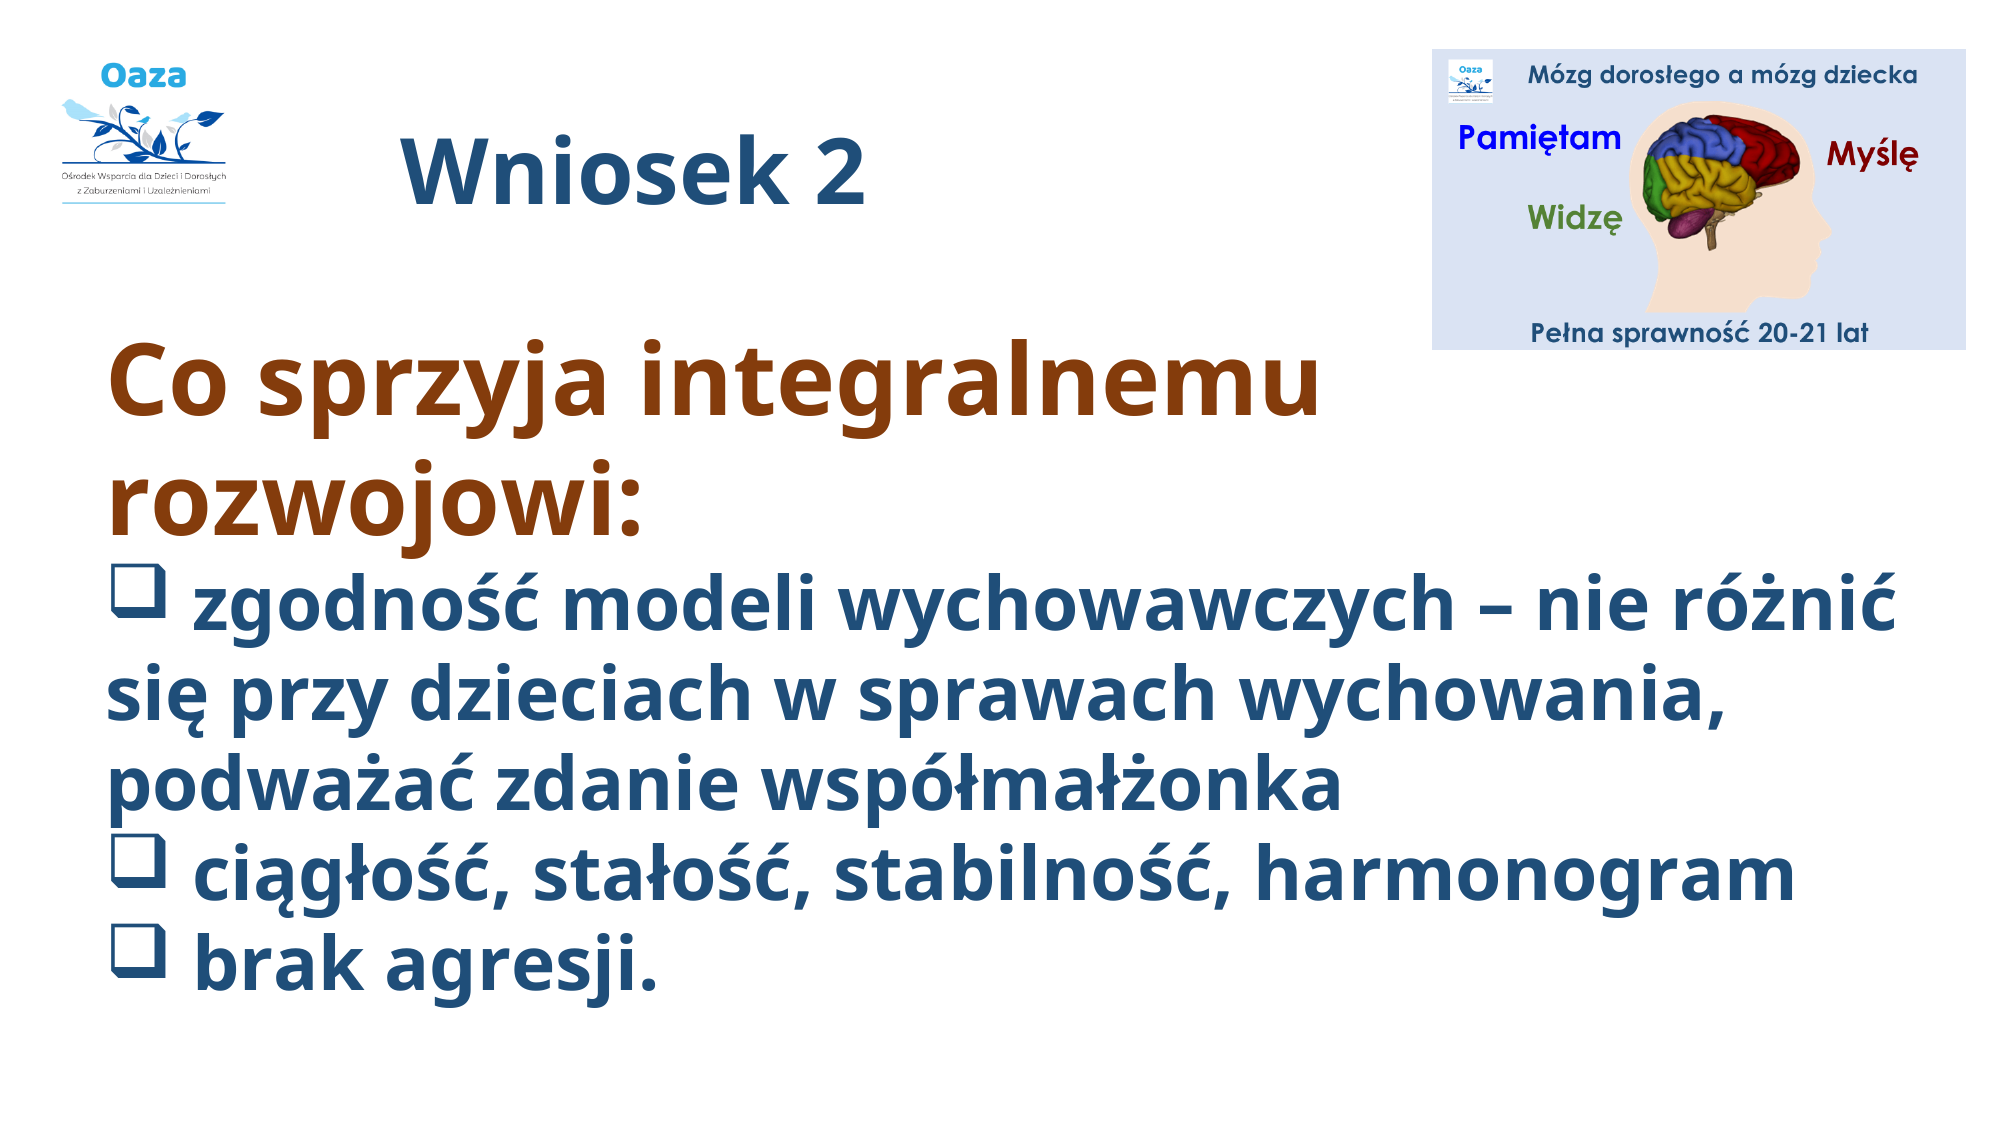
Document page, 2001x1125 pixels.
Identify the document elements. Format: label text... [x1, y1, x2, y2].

picture [60, 37, 227, 205]
picture [1432, 49, 1966, 351]
text_box Co sprzyja integralnemu rozwojowi: zgodność modeli wychowawczych – nie różnić się przy dzieciach w sprawach wychowania, podważać zdanie współmałżonka ciągłość, stałość, stabilność, harmonogram brak agresji. [90, 308, 2001, 1014]
text_box Wniosek 2 [350, 104, 918, 231]
